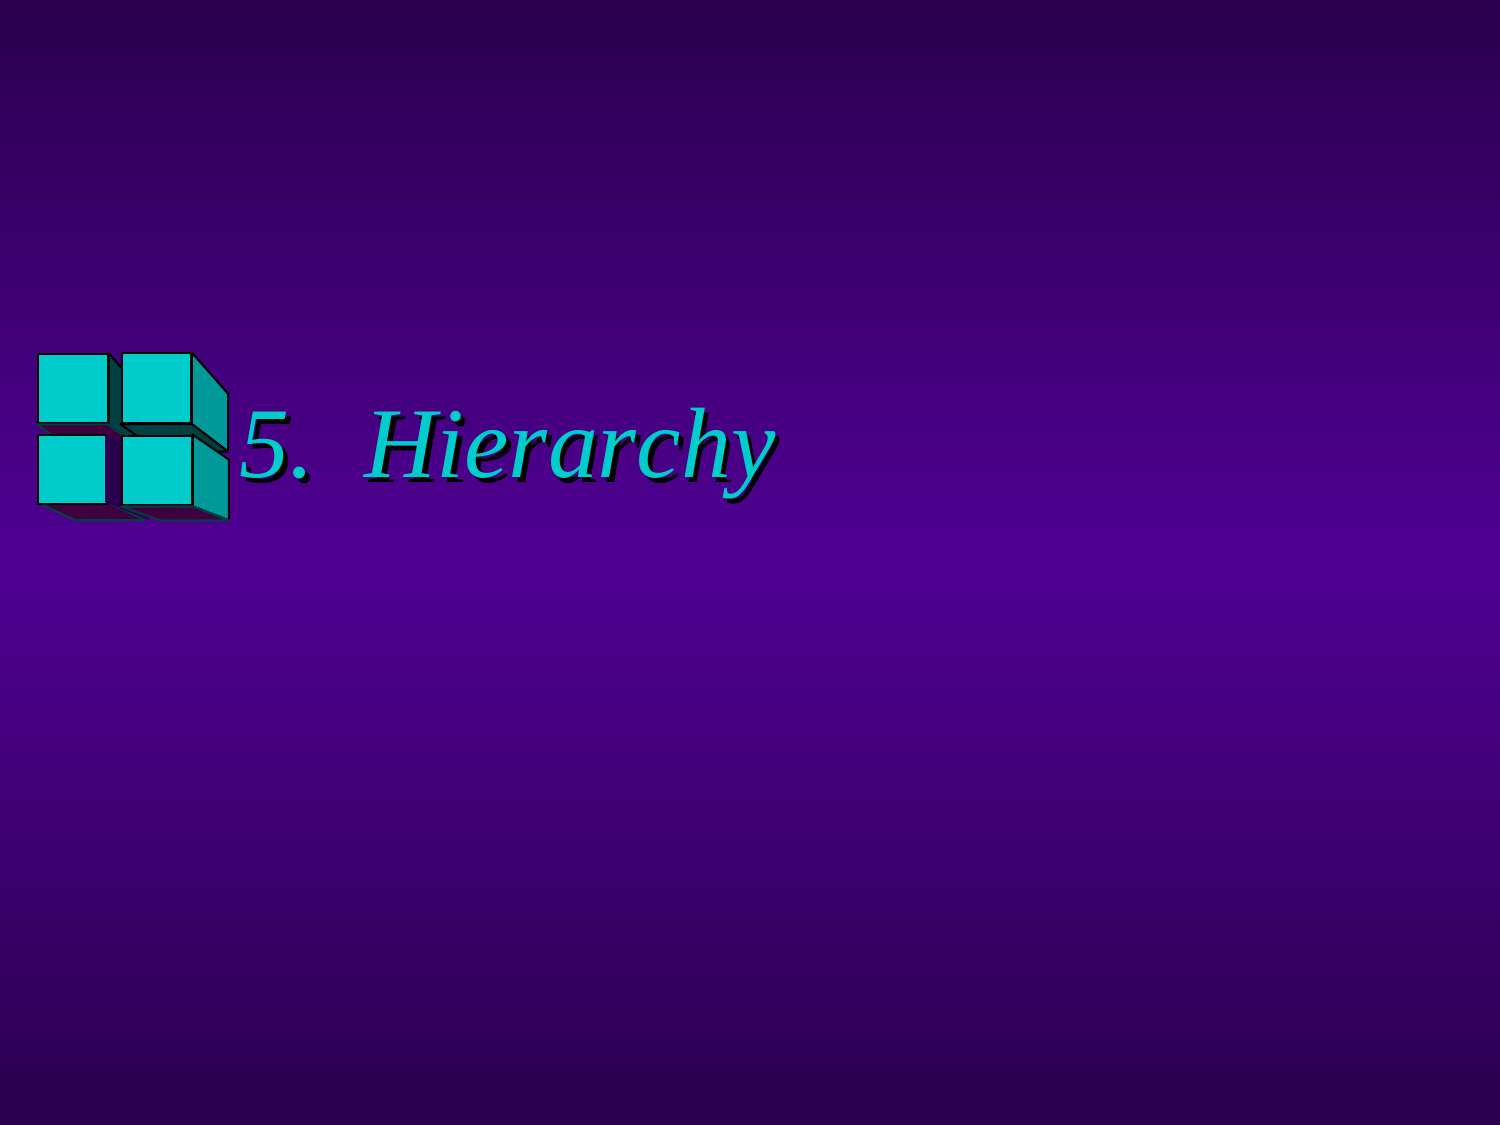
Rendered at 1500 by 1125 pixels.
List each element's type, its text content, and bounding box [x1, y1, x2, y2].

title 5. Hierarchy [224, 349, 1500, 538]
